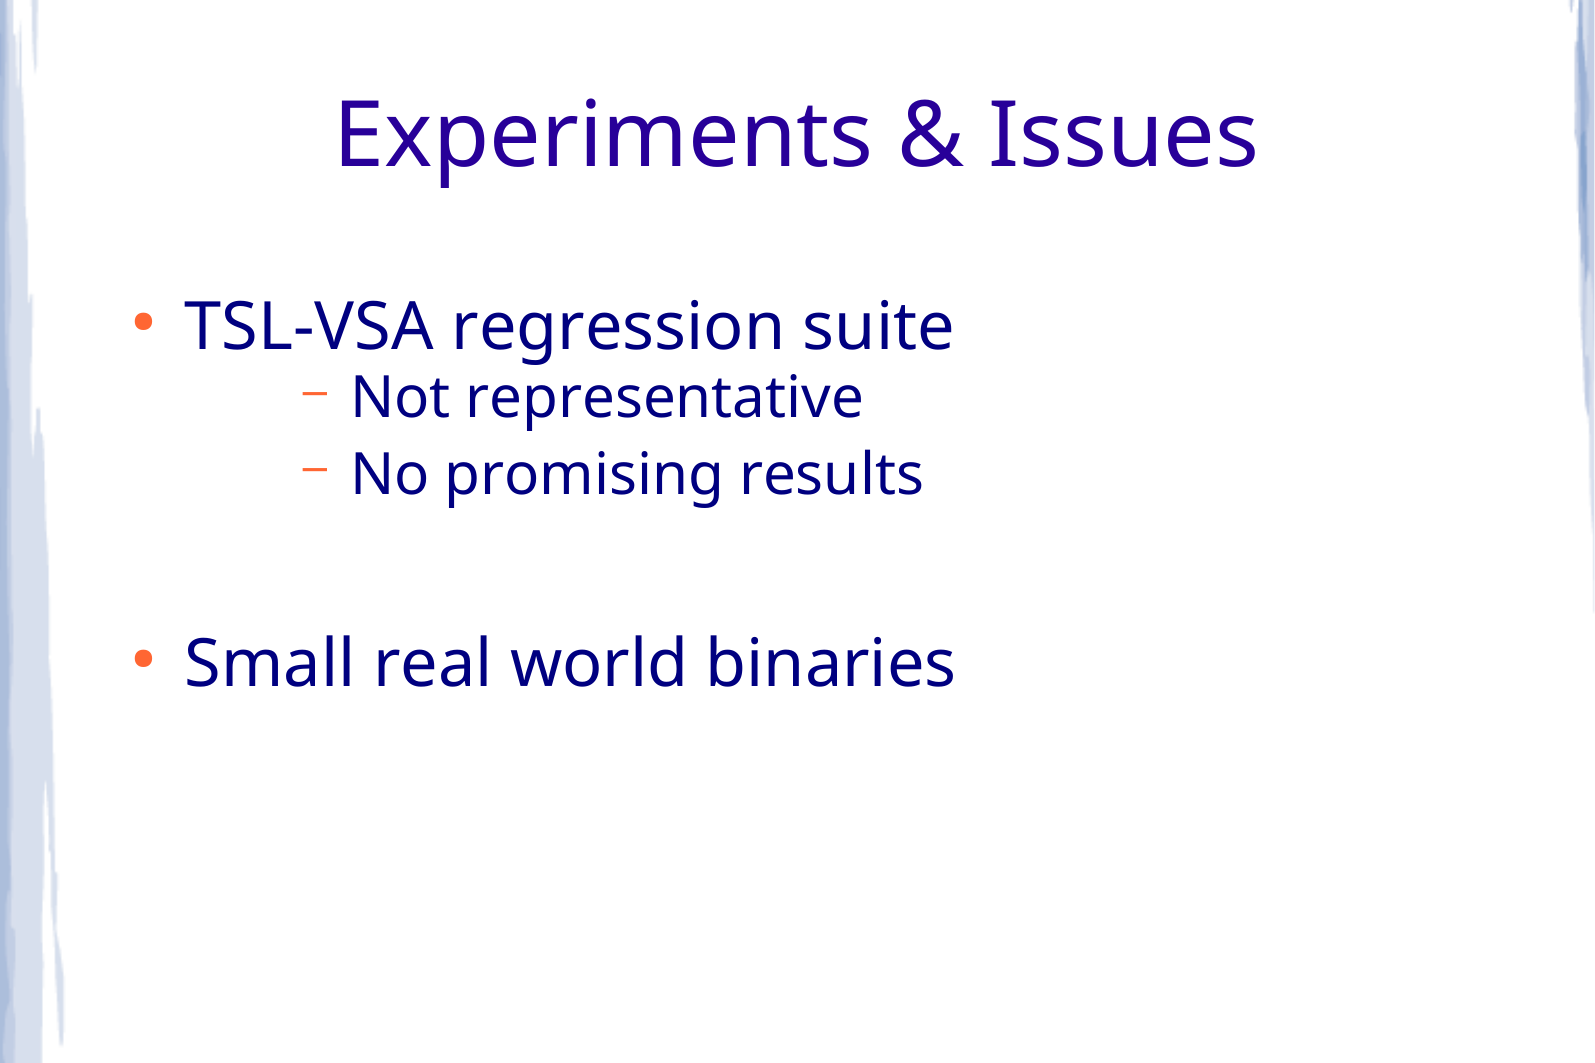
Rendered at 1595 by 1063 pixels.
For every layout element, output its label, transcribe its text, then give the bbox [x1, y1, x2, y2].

picture [0, 0, 1595, 1063]
title Experiments & Issues [79, 49, 1515, 213]
list Not representative [113, 355, 1515, 431]
list No promising results [113, 431, 1515, 529]
list TSL-VSA regression suite [113, 278, 1515, 355]
list Small real world binaries [113, 615, 1515, 712]
